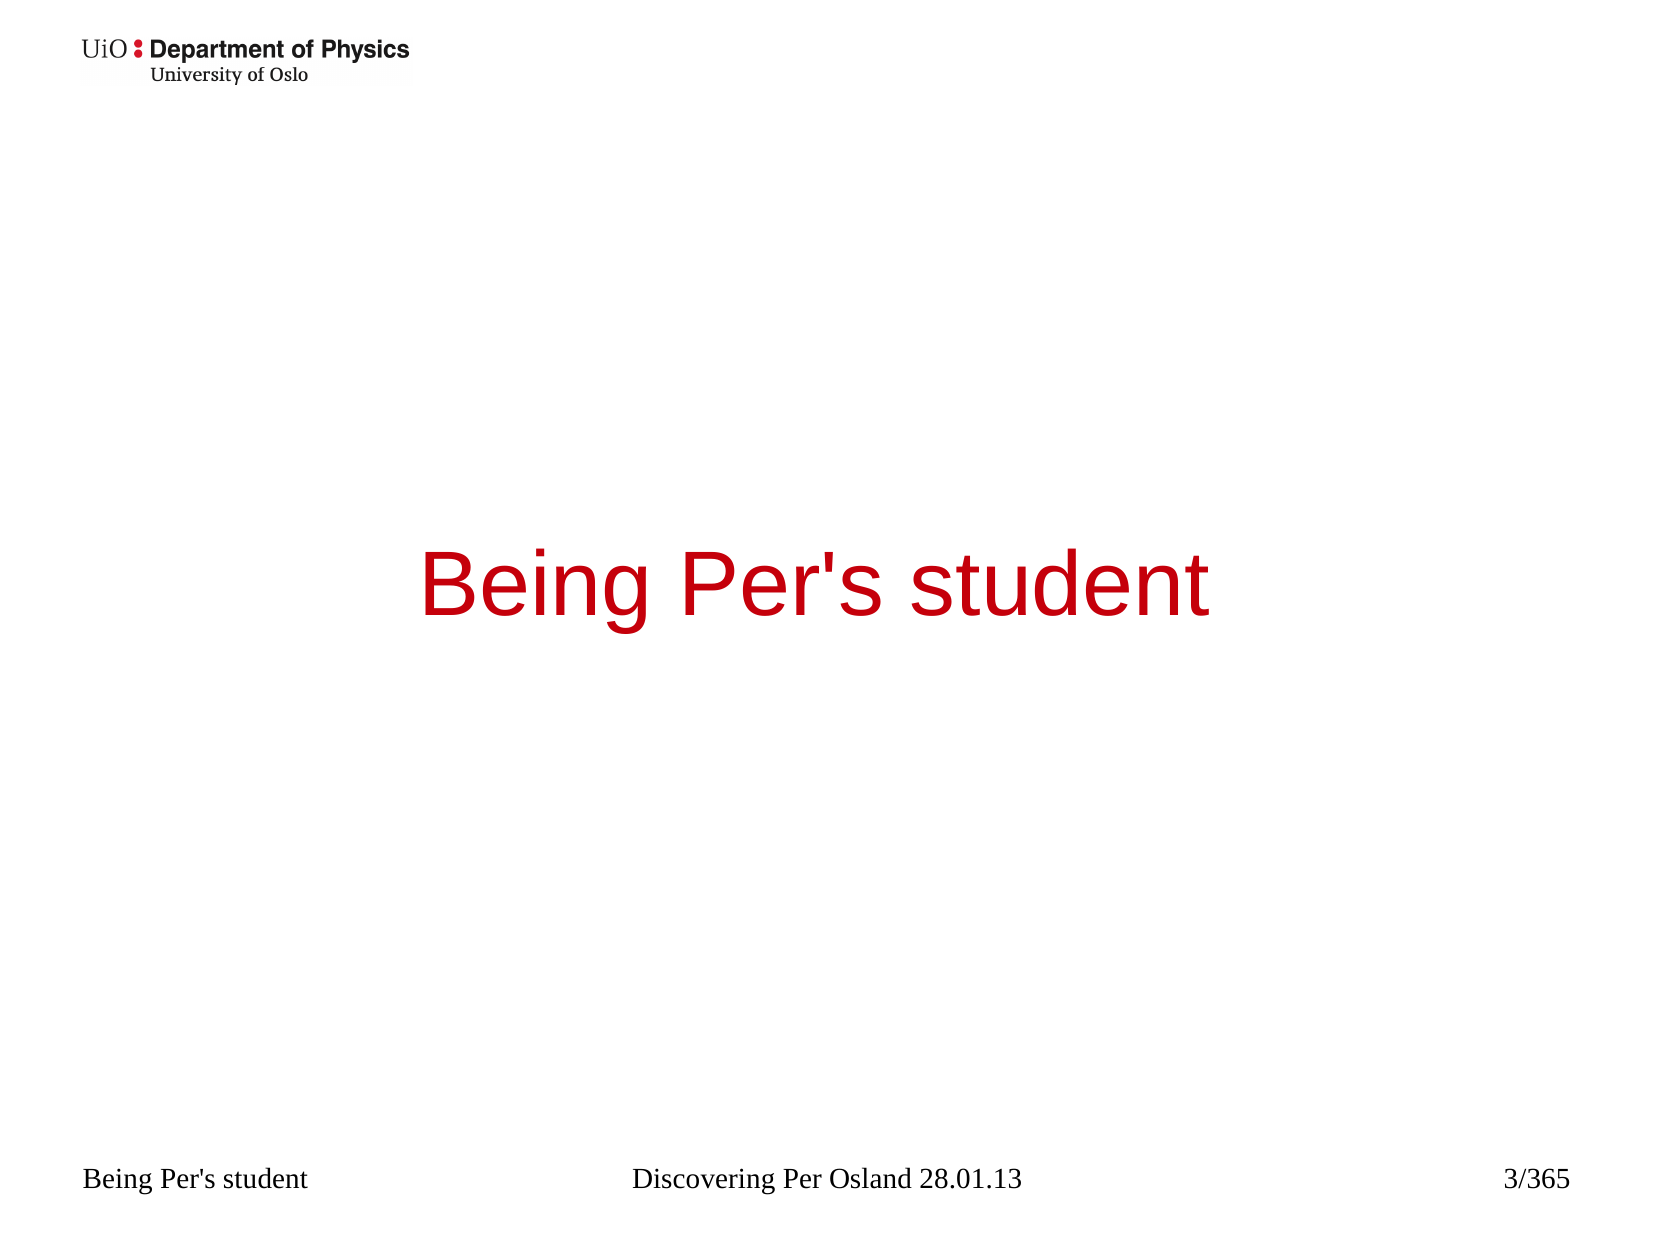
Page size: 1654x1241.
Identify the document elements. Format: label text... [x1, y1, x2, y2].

title Being Per's student [70, 480, 1559, 688]
picture [80, 37, 413, 86]
